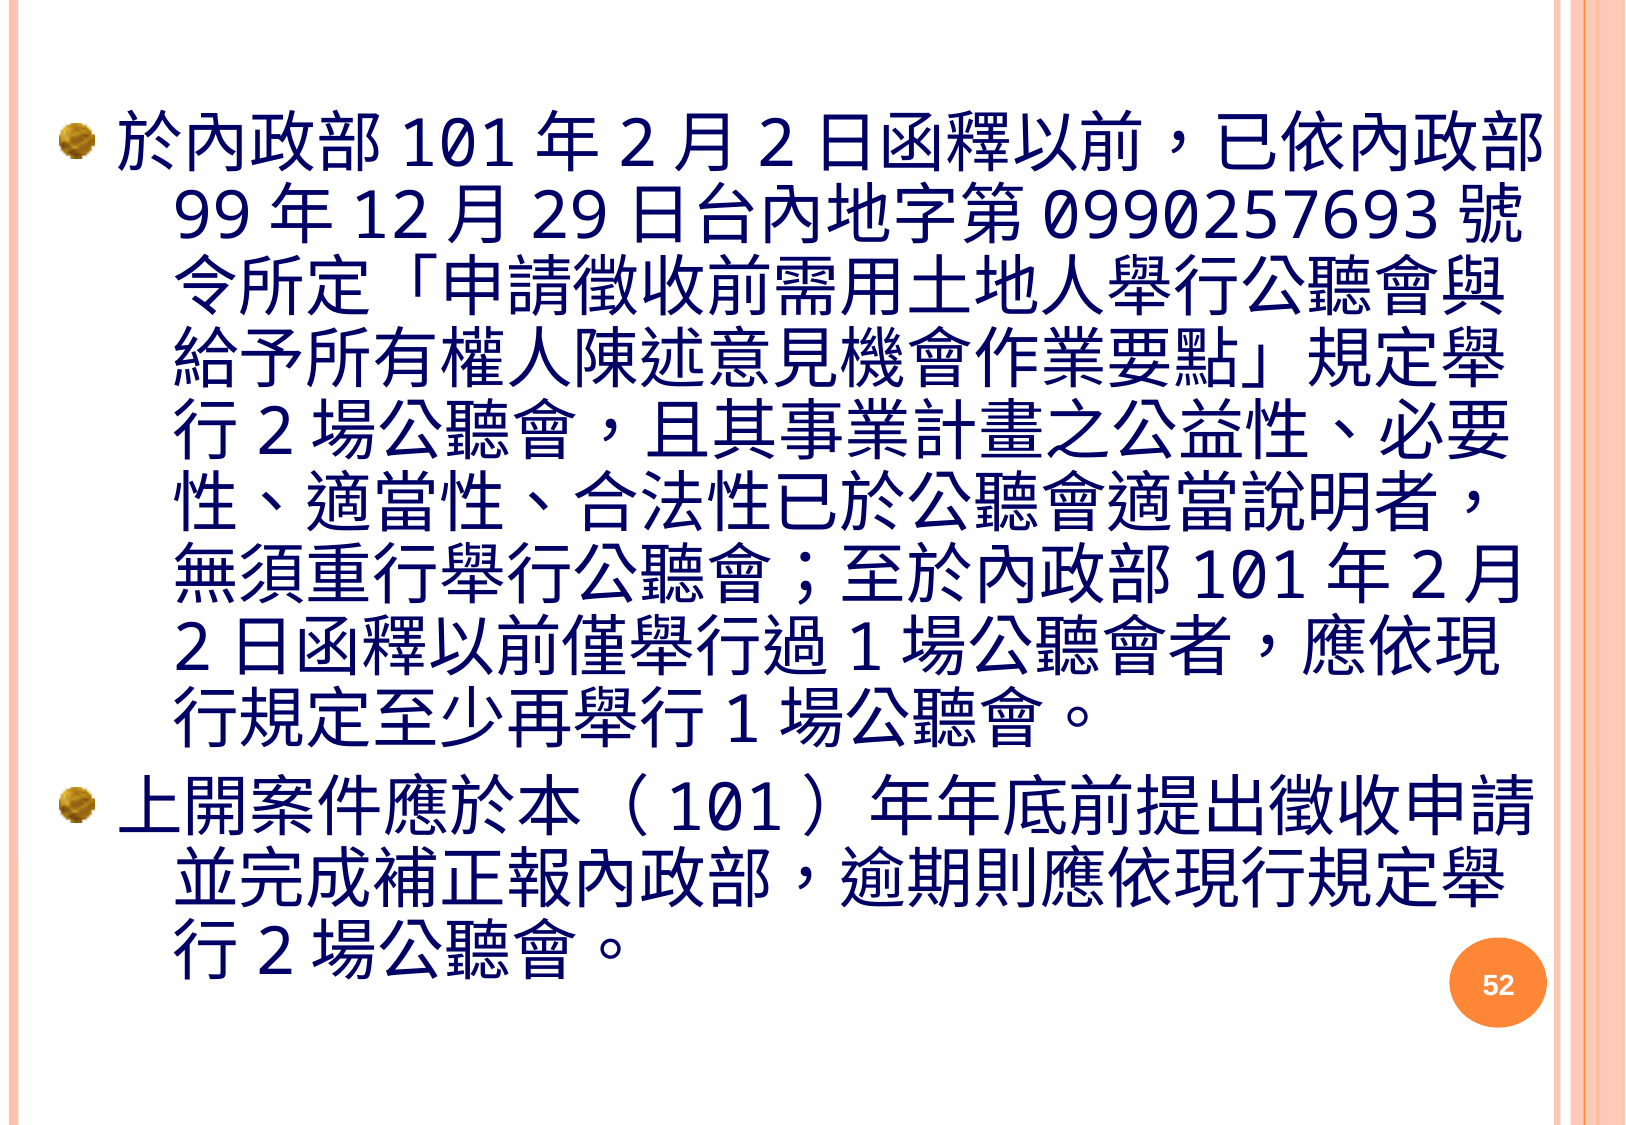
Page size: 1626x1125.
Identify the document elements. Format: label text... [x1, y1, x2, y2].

text_box [1444, 940, 1553, 1027]
text_box 於內政部101年2月2日函釋以前，已依內政部99年12月29日台內地字第0990257693號令所定「申請徵收前需用土地人舉行公聽會與給予所有權人陳述意見機會作業要點」規定舉行2場公聽會，且其事業計畫之公益性、必要性、適當性、合法性已於公聽會適當說明者，無須重行舉行公聽會；至於內政部101年2月2日函釋以前僅舉行過1場公聽會者，應依現行規定至少再舉行1場公聽會。 上開案件應於本（101）年年底前提出徵收申請並完成補正報內政部，逾期則應依現行規定舉行2場公聽會。 [45, 102, 1568, 917]
